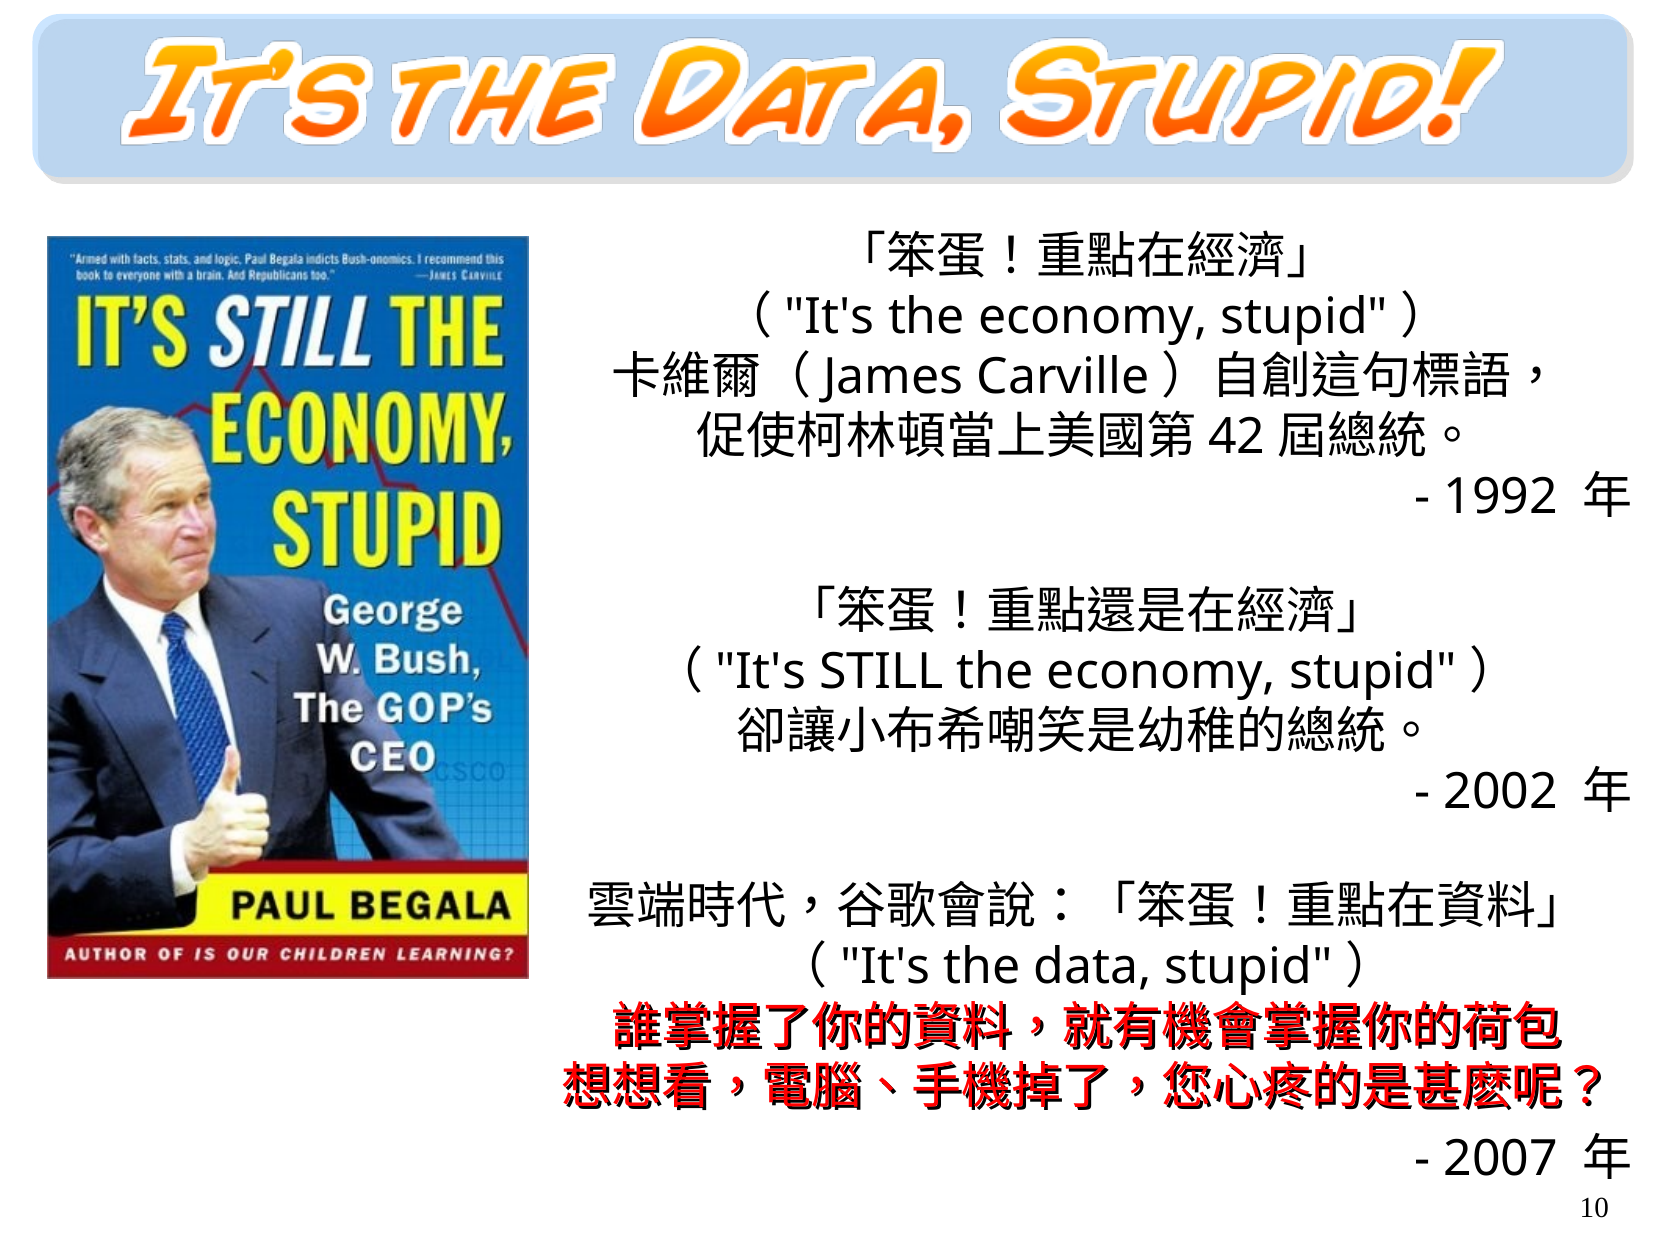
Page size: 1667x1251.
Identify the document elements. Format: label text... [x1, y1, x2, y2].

text_box [32, 13, 1628, 178]
picture [118, 35, 1508, 161]
picture [47, 236, 529, 979]
text_box 雲端時代，谷歌會說：「笨蛋！重點在資料」 （"It's the data, stupid"） 誰掌握了你的資料，就有機會掌握你的荷包 想想看，電腦、手機掉了，您心疼的是甚麽呢？ - 2007 年 [525, 865, 1648, 1193]
text_box 「笨蛋！重點在經濟」 （"It's the economy, stupid"） 卡維爾（James Carville）自創這句標語， 促使柯林頓當上美國第42屆總統。 - 1992 年 [525, 216, 1648, 542]
picture [521, 752, 525, 764]
text_box 「笨蛋！重點還是在經濟」 （"It's STILL the economy, stupid"） 卻讓小布希嘲笑是幼稚的總統。 - 2002 年 [525, 570, 1648, 837]
